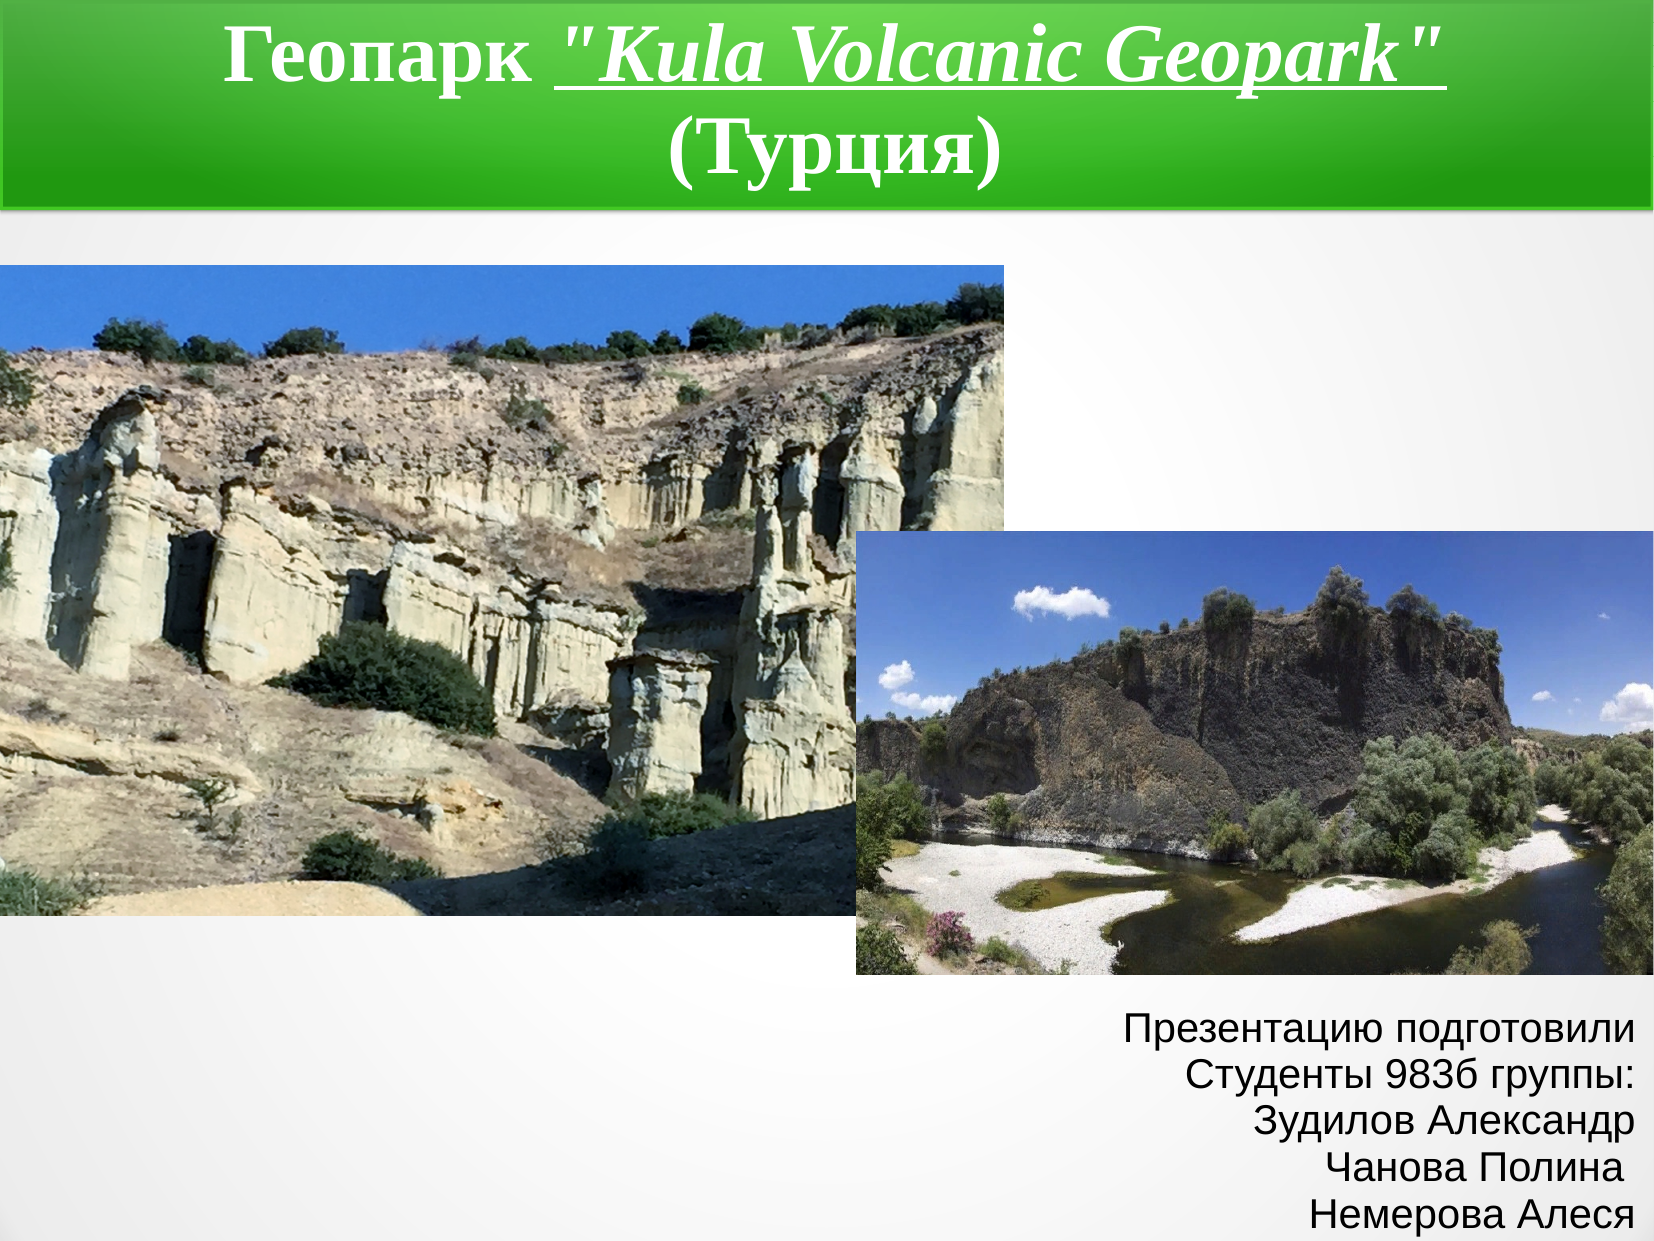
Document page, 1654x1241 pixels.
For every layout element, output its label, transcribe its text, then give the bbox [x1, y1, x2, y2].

title Геопарк "Kula Volcanic Geopark" (Турция) [91, 0, 1580, 201]
picture [0, 265, 1654, 975]
subtitle Презентацию подготовили Студенты 983б группы: Зудилов Александр Чанова Полина Немерова Алеся [147, 916, 1636, 1237]
subtitle Презентацию подготовили Студенты 983б группы: Зудилов Александр Чанова Полина Немерова Алеся [147, 167, 1636, 531]
